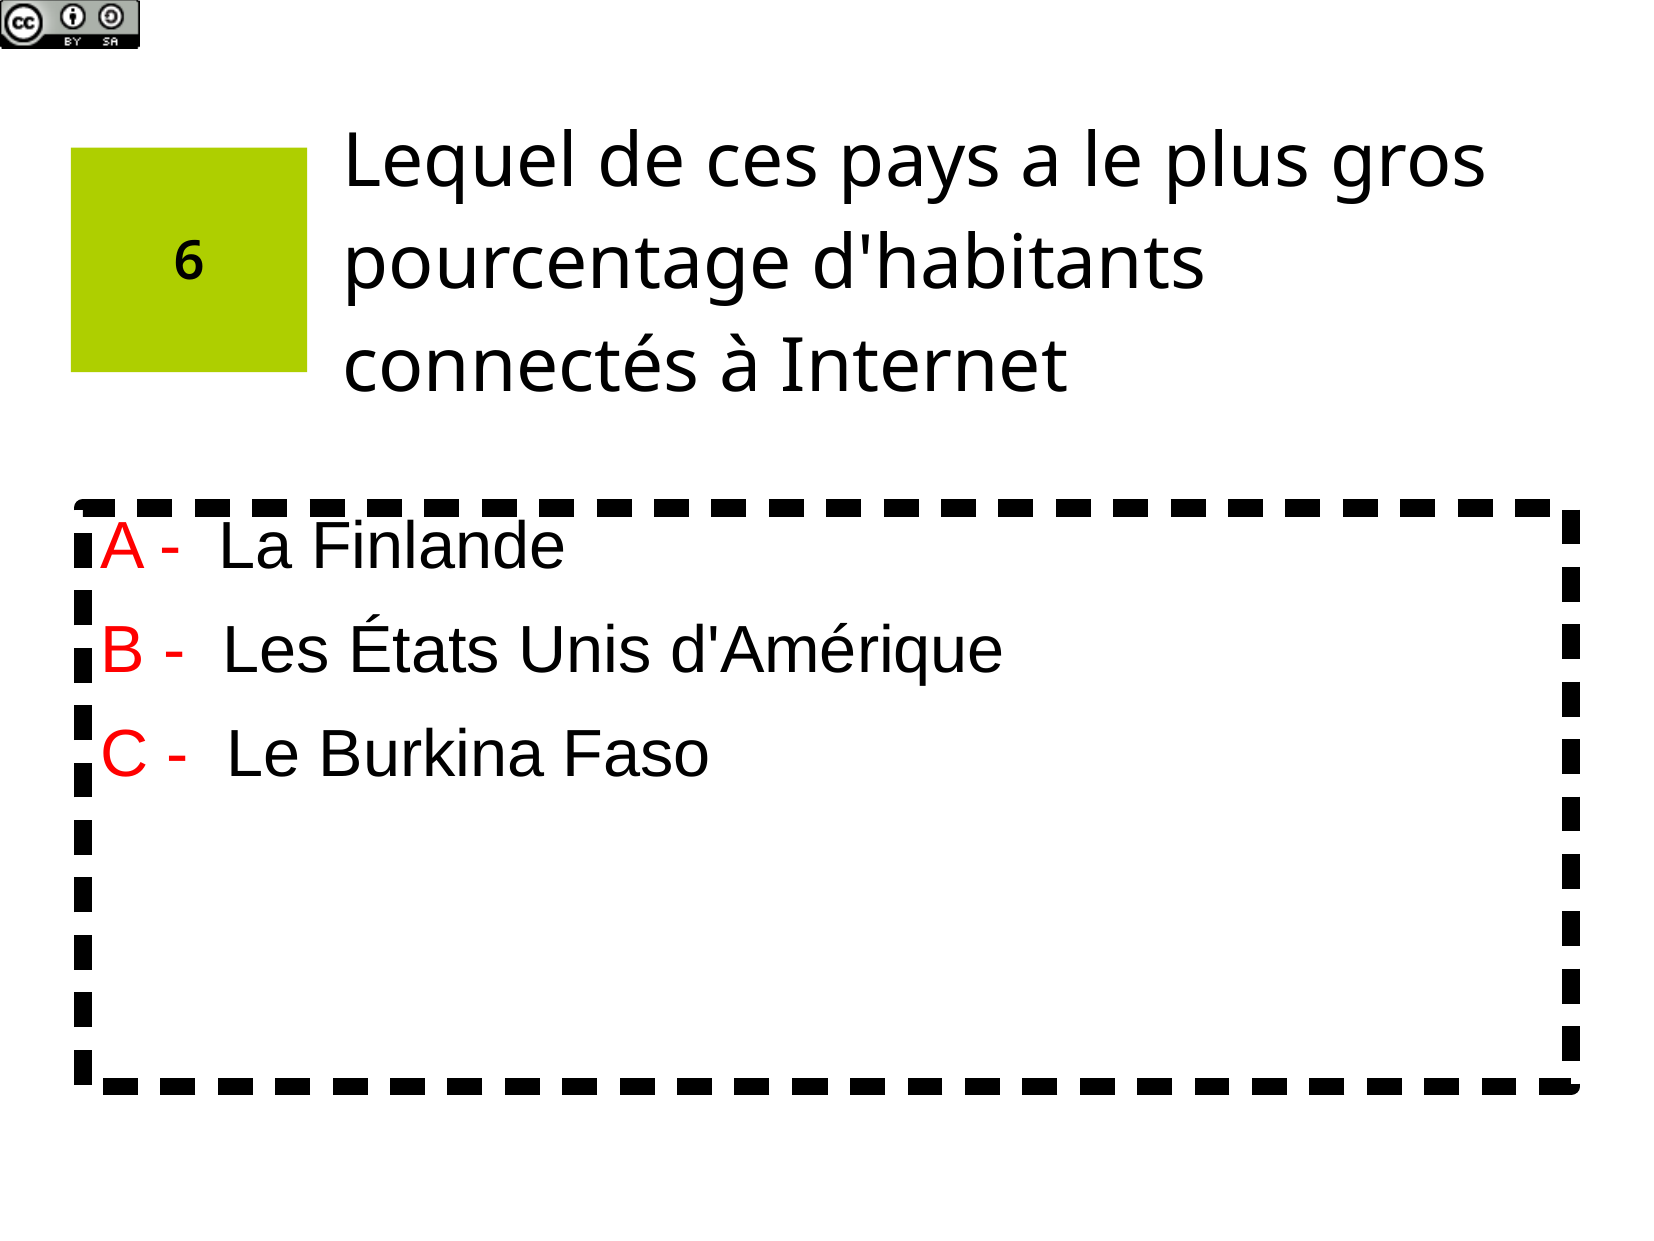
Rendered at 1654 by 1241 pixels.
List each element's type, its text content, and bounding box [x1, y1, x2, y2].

list La Finlande Les États Unis d'Amérique Le Burkina Faso [82, 507, 1571, 1087]
title Lequel de ces pays a le plus gros pourcentage d'habitants connectés à Internet [342, 59, 1571, 461]
picture [0, 0, 140, 49]
